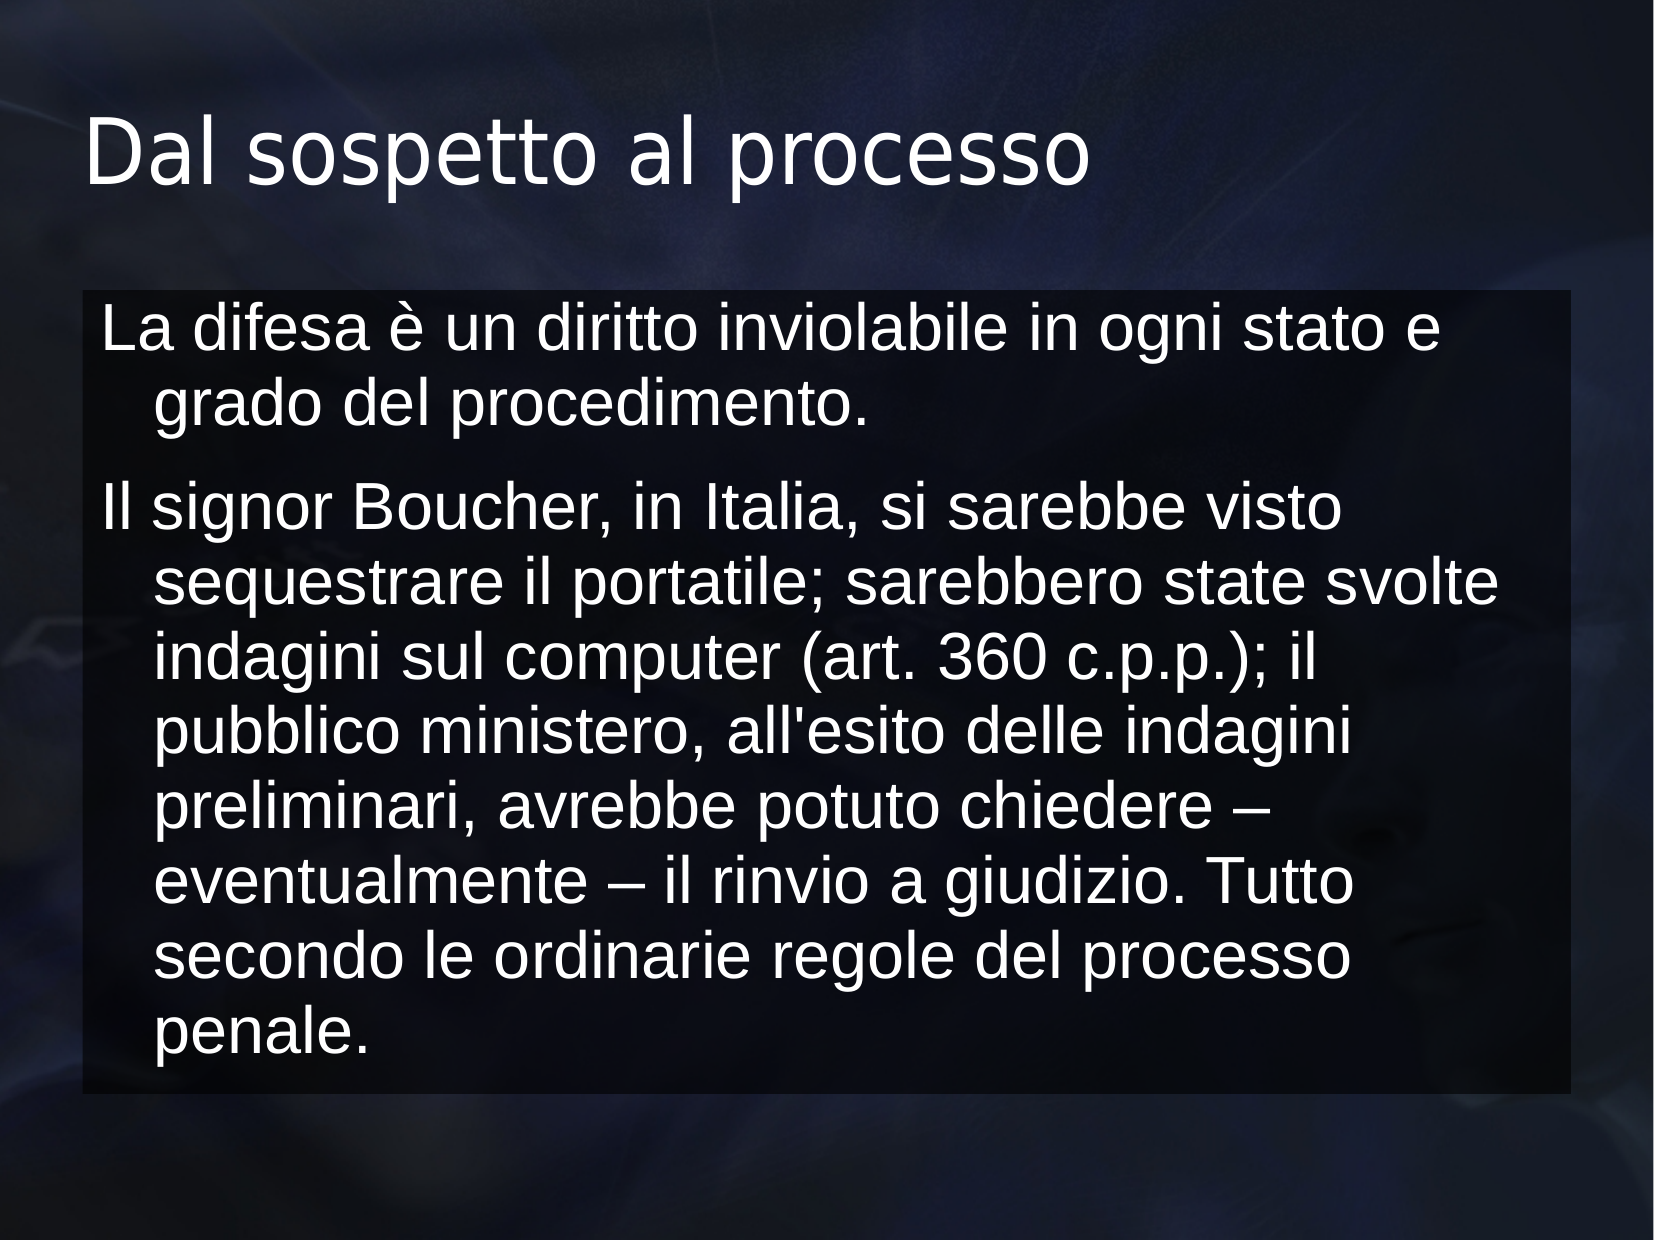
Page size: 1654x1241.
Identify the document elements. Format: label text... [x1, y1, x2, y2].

picture [0, 0, 1654, 1240]
title Dal sospetto al processo [82, 56, 1571, 250]
list La difesa è un diritto inviolabile in ogni stato e grado del procedimento. Il signor Boucher, in Italia, si sarebbe visto sequestrare il portatile; sarebbero state svolte indagini sul computer (art. 360 c.p.p.); il pubblico ministero, all'esito delle indagini preliminari, avrebbe potuto chiedere – eventualmente – il rinvio a giudizio. Tutto secondo le ordinarie regole del processo penale. [82, 290, 1571, 1094]
